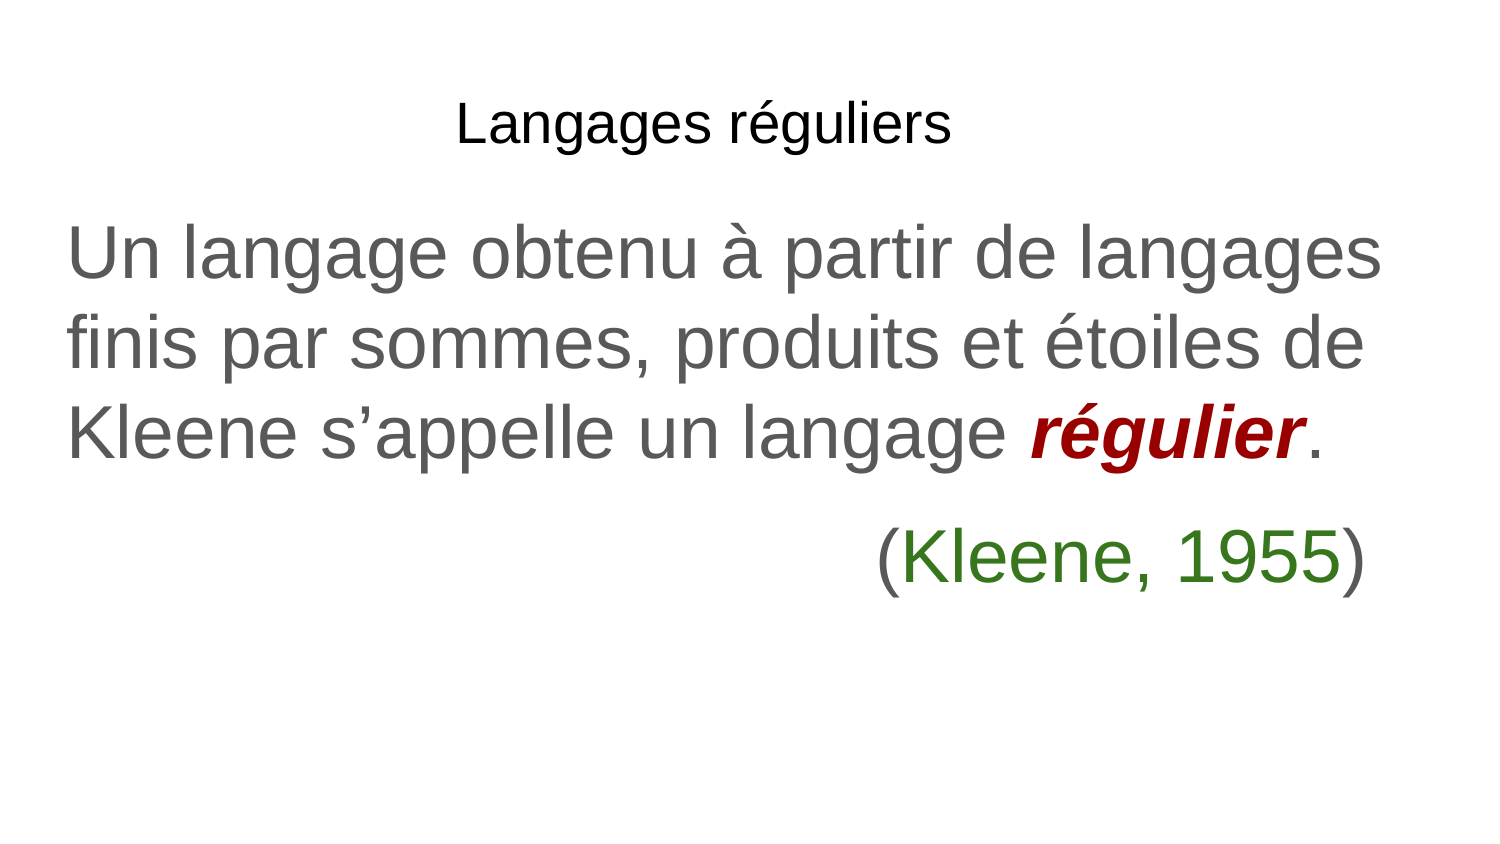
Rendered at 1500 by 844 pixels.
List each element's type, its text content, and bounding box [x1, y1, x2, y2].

list Un langage obtenu à partir de langages finis par sommes, produits et étoiles de Kleene s’appelle un langage régulier. (Kleene, 1955) [51, 189, 1449, 750]
title Langages réguliers [440, 70, 1060, 165]
